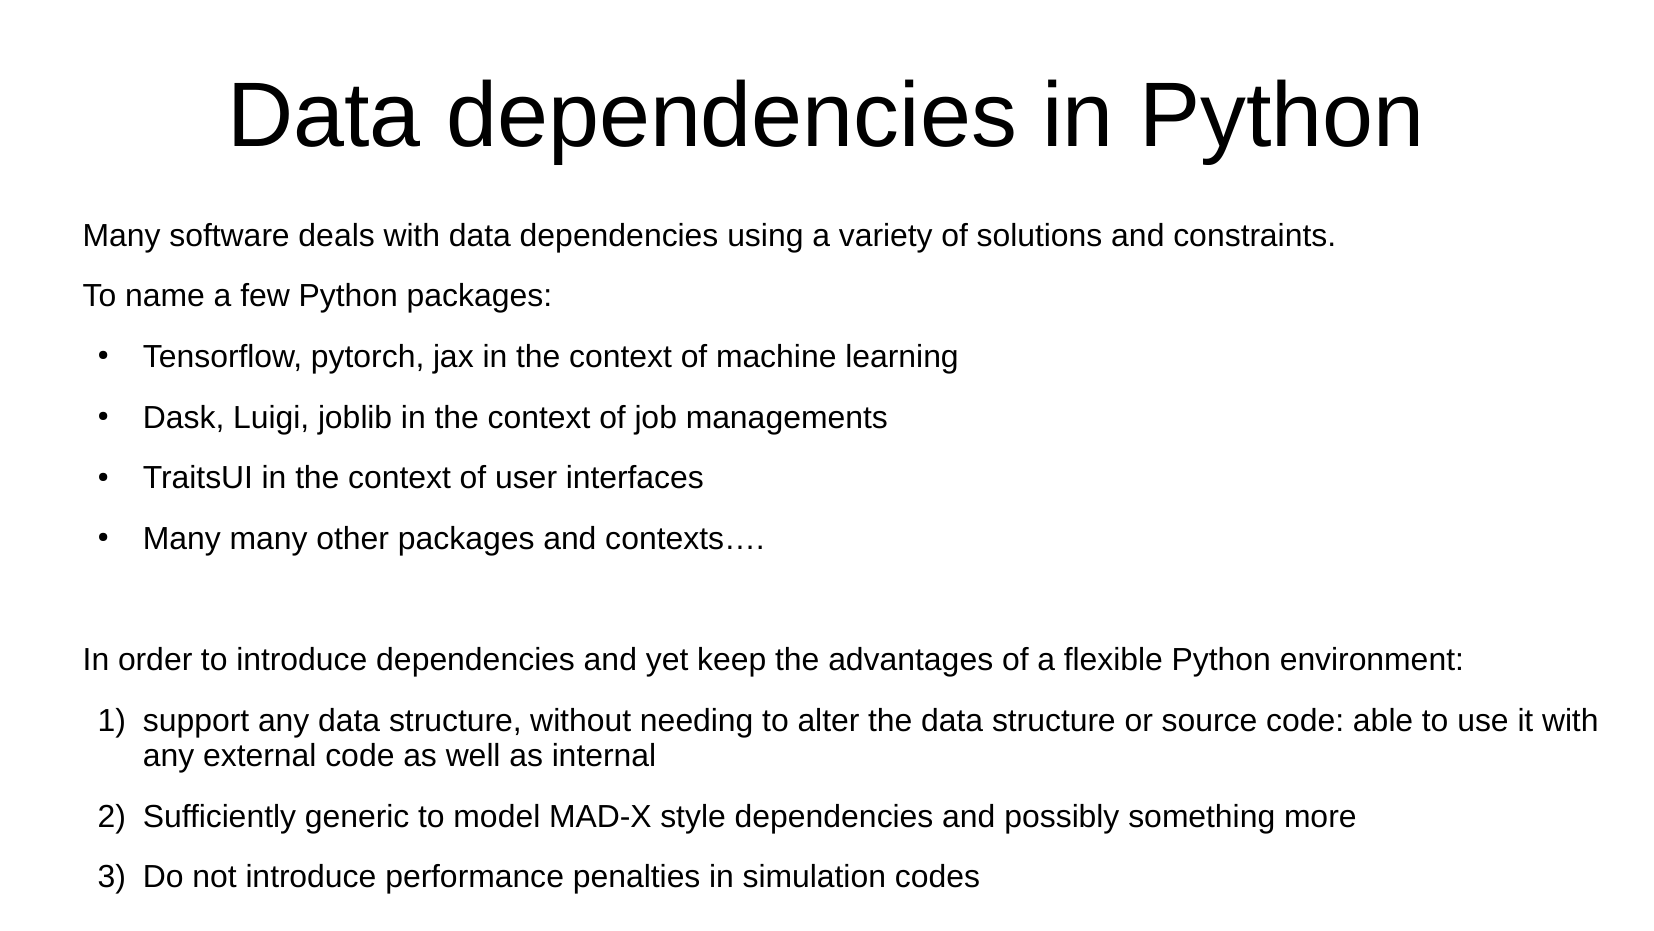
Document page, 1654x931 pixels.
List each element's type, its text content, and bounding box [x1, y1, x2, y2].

title Data dependencies in Python [82, 37, 1571, 193]
list Many software deals with data dependencies using a variety of solutions and constraints. To name a few Python packages: Tensorflow, pytorch, jax in the context of machine learning Dask, Luigi, joblib in the context of job managements TraitsUI in the context of user interfaces Many many other packages and contexts…. In order to introduce dependencies and yet keep the advantages of a flexible Python environment: support any data structure, without needing to alter the data structure or source code: able to use it with any external code as well as internal Sufficiently generic to model MAD-X style dependencies and possibly something more Do not introduce performance penalties in simulation codes [82, 217, 1637, 902]
